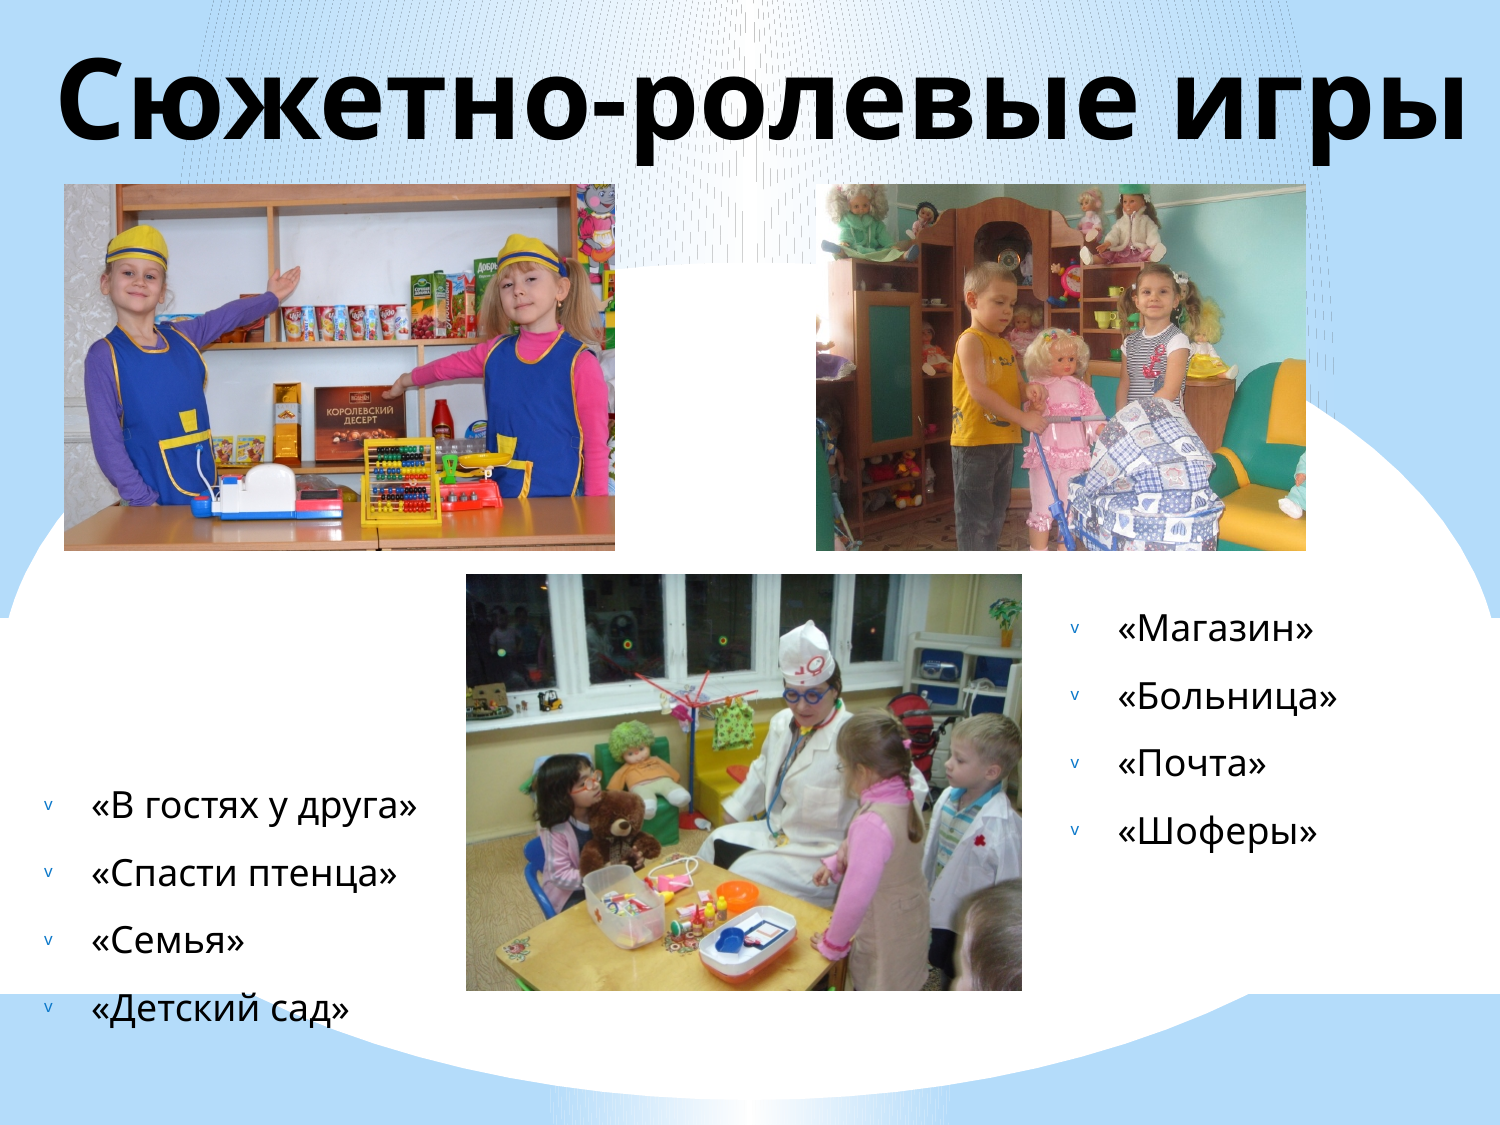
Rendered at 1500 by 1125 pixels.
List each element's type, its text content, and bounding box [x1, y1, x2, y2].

picture [816, 184, 1306, 551]
picture [64, 184, 615, 551]
text_box Сюжетно-ролевые игры [39, 19, 1488, 170]
picture [466, 574, 1022, 992]
text_box «Магазин» «Больница» «Почта» «Шоферы» [1055, 574, 1443, 860]
text_box «В гостях у друга» «Спасти птенца» «Семья» «Детский сад» [29, 751, 449, 1037]
